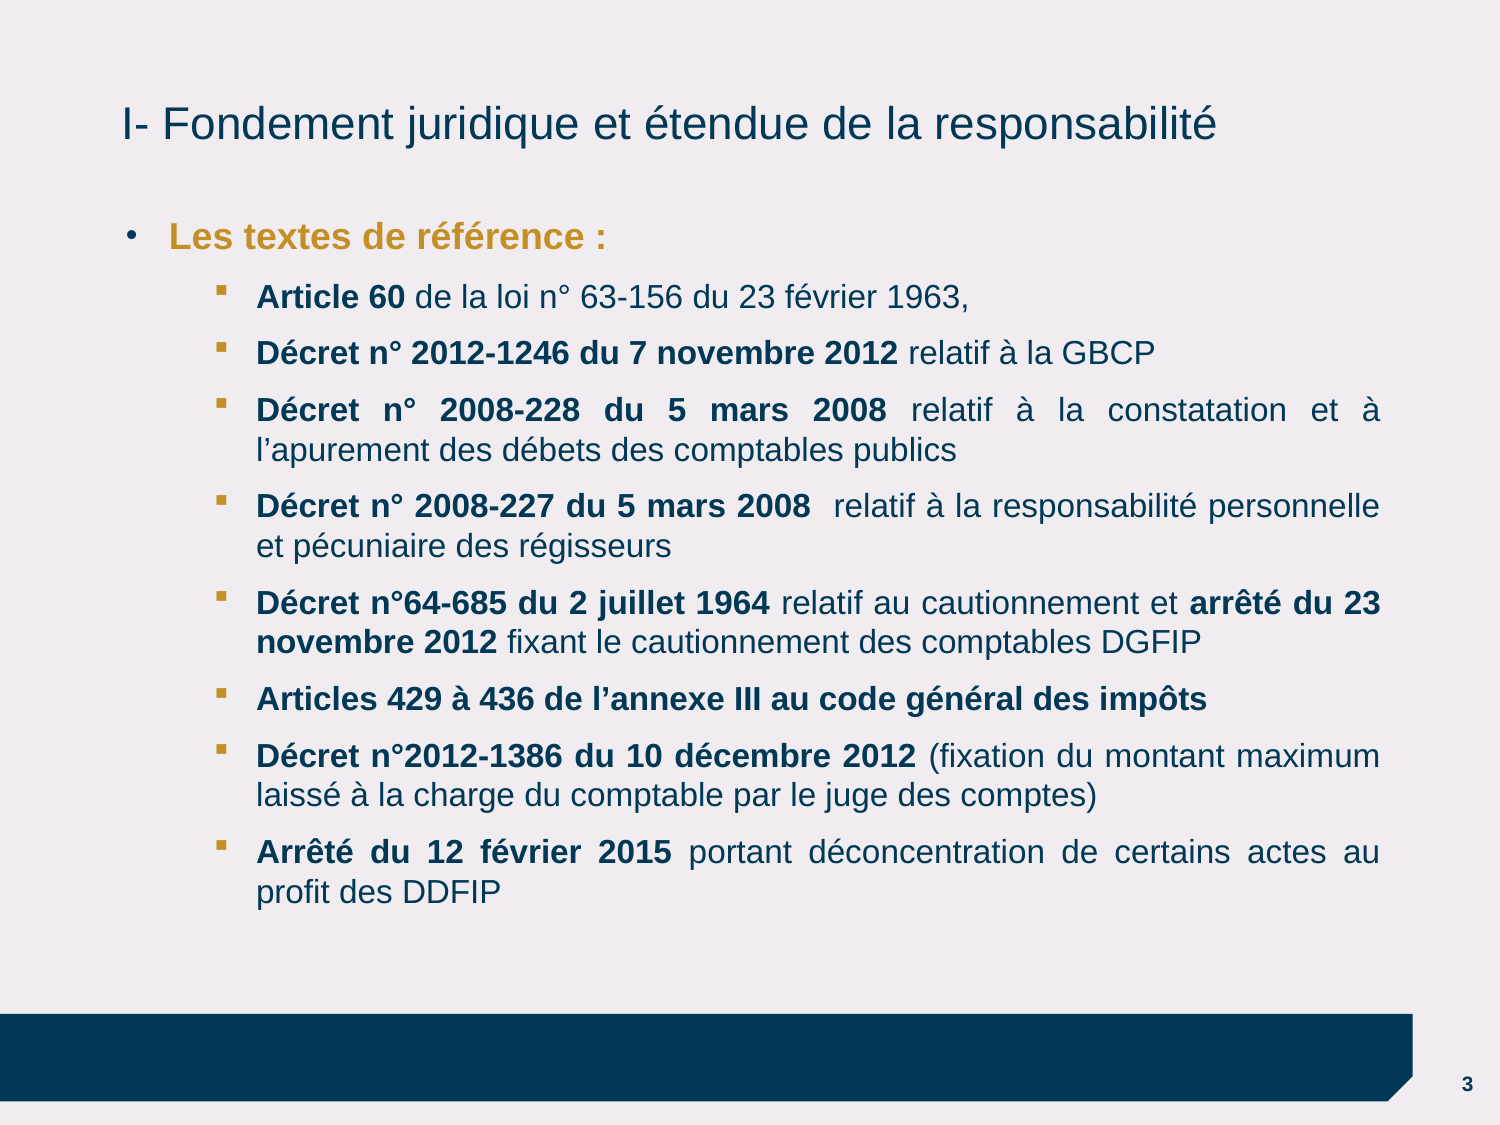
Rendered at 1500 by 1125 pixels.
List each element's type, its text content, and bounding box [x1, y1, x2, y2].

title I- Fondement juridique et étendue de la responsabilité [121, 68, 1438, 180]
list Les textes de référence : Article 60 de la loi n° 63-156 du 23 février 1963, Décret n° 2012-1246 du 7 novembre 2012 relatif à la GBCP Décret n° 2008-228 du 5 mars 2008 relatif à la constatation et à l’apurement des débets des comptables publics Décret n° 2008-227 du 5 mars 2008 relatif à la responsabilité personnelle et pécuniaire des régisseurs Décret n°64-685 du 2 juillet 1964 relatif au cautionnement et arrêté du 23 novembre 2012 fixant le cautionnement des comptables DGFIP Articles 429 à 436 de l’annexe III au code général des impôts Décret n°2012-1386 du 10 décembre 2012 (fixation du montant maximum laissé à la charge du comptable par le juge des comptes) Arrêté du 12 février 2015 portant déconcentration de certains actes au profit des DDFIP [125, 212, 1382, 938]
